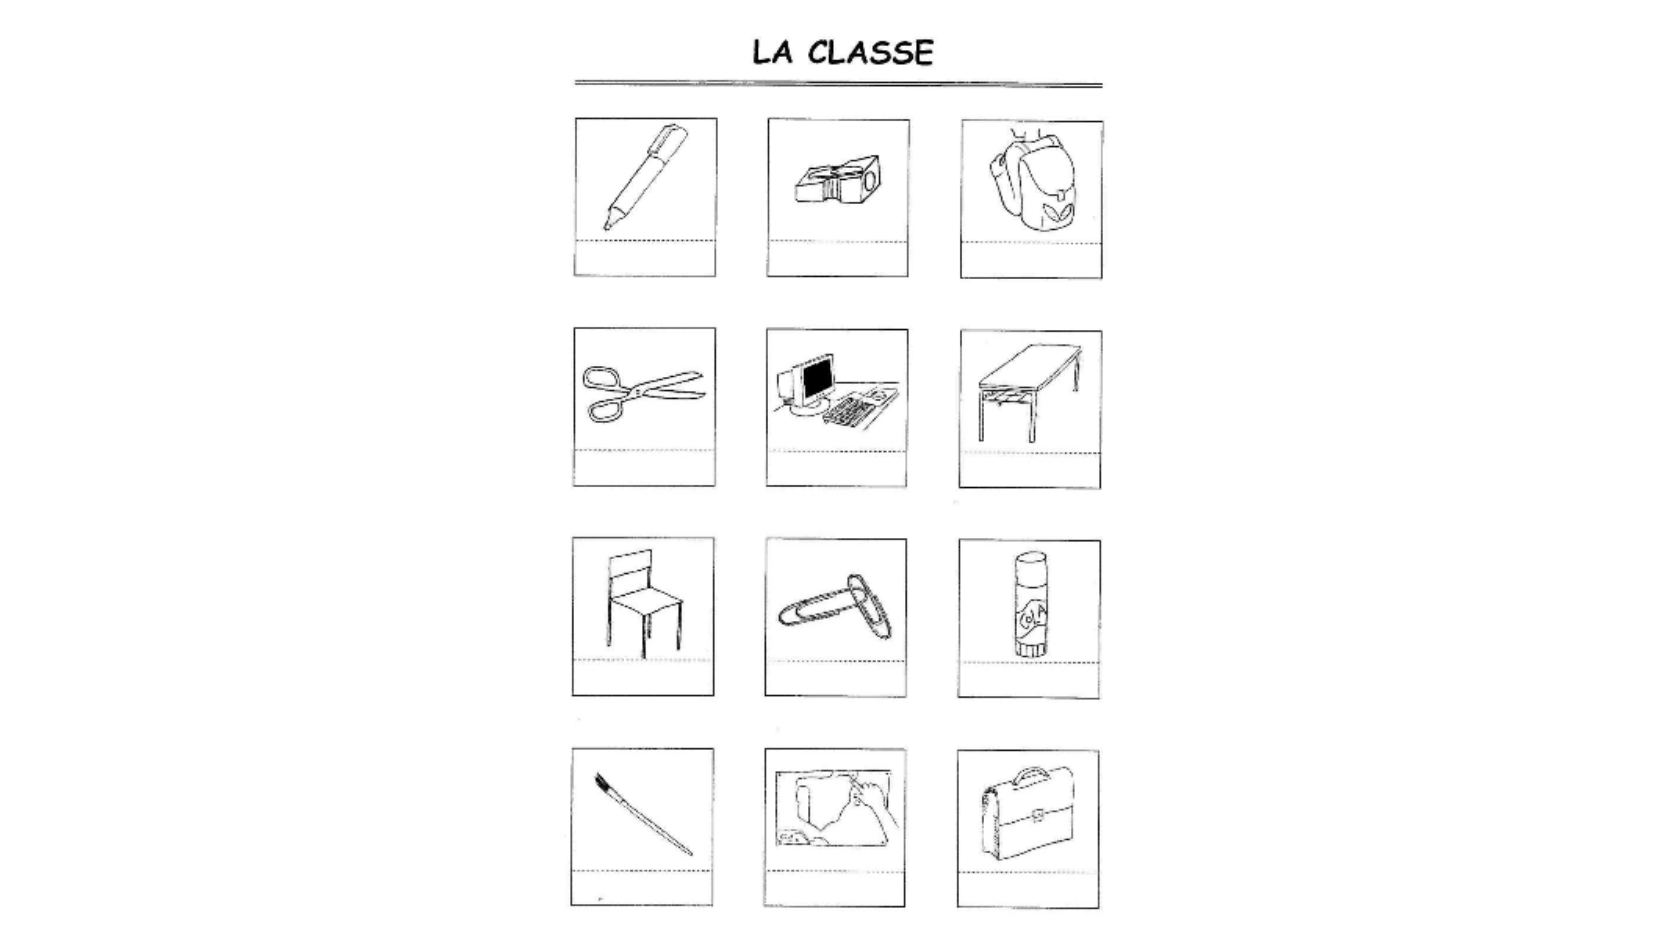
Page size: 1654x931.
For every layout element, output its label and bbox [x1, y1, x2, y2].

picture [552, 10, 1117, 925]
